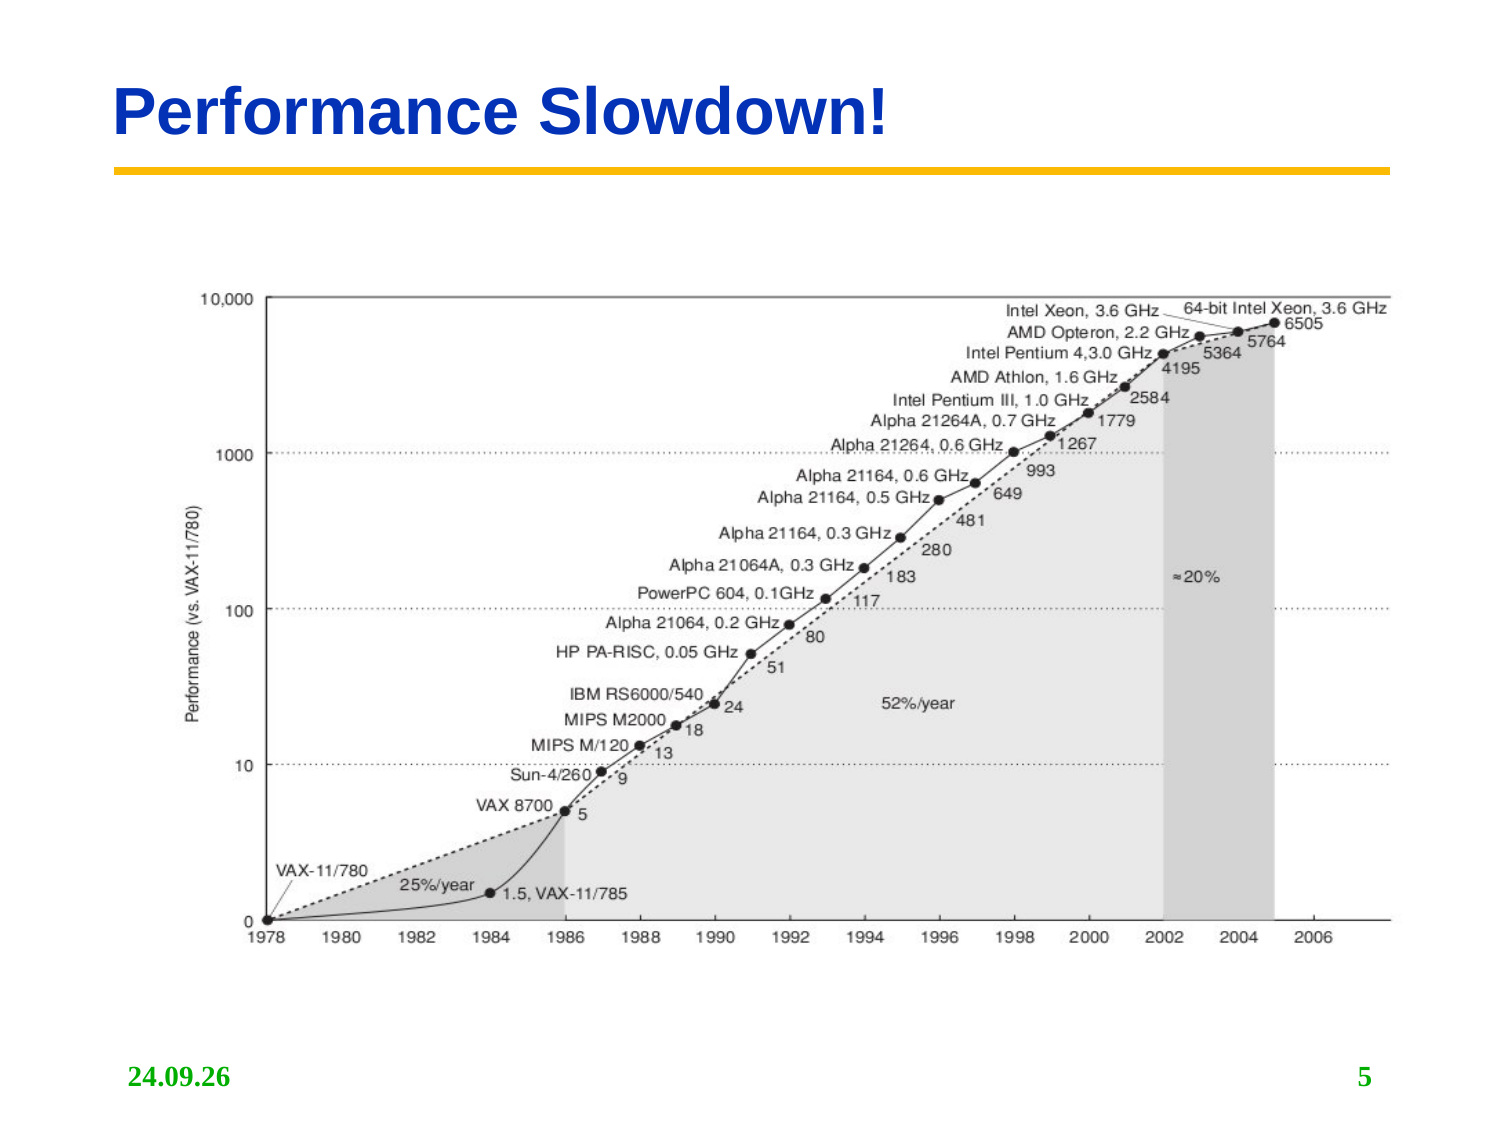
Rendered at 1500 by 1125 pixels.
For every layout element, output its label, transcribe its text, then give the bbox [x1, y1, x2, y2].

title Performance Slowdown! [112, 61, 1309, 168]
picture [88, 177, 1500, 1063]
